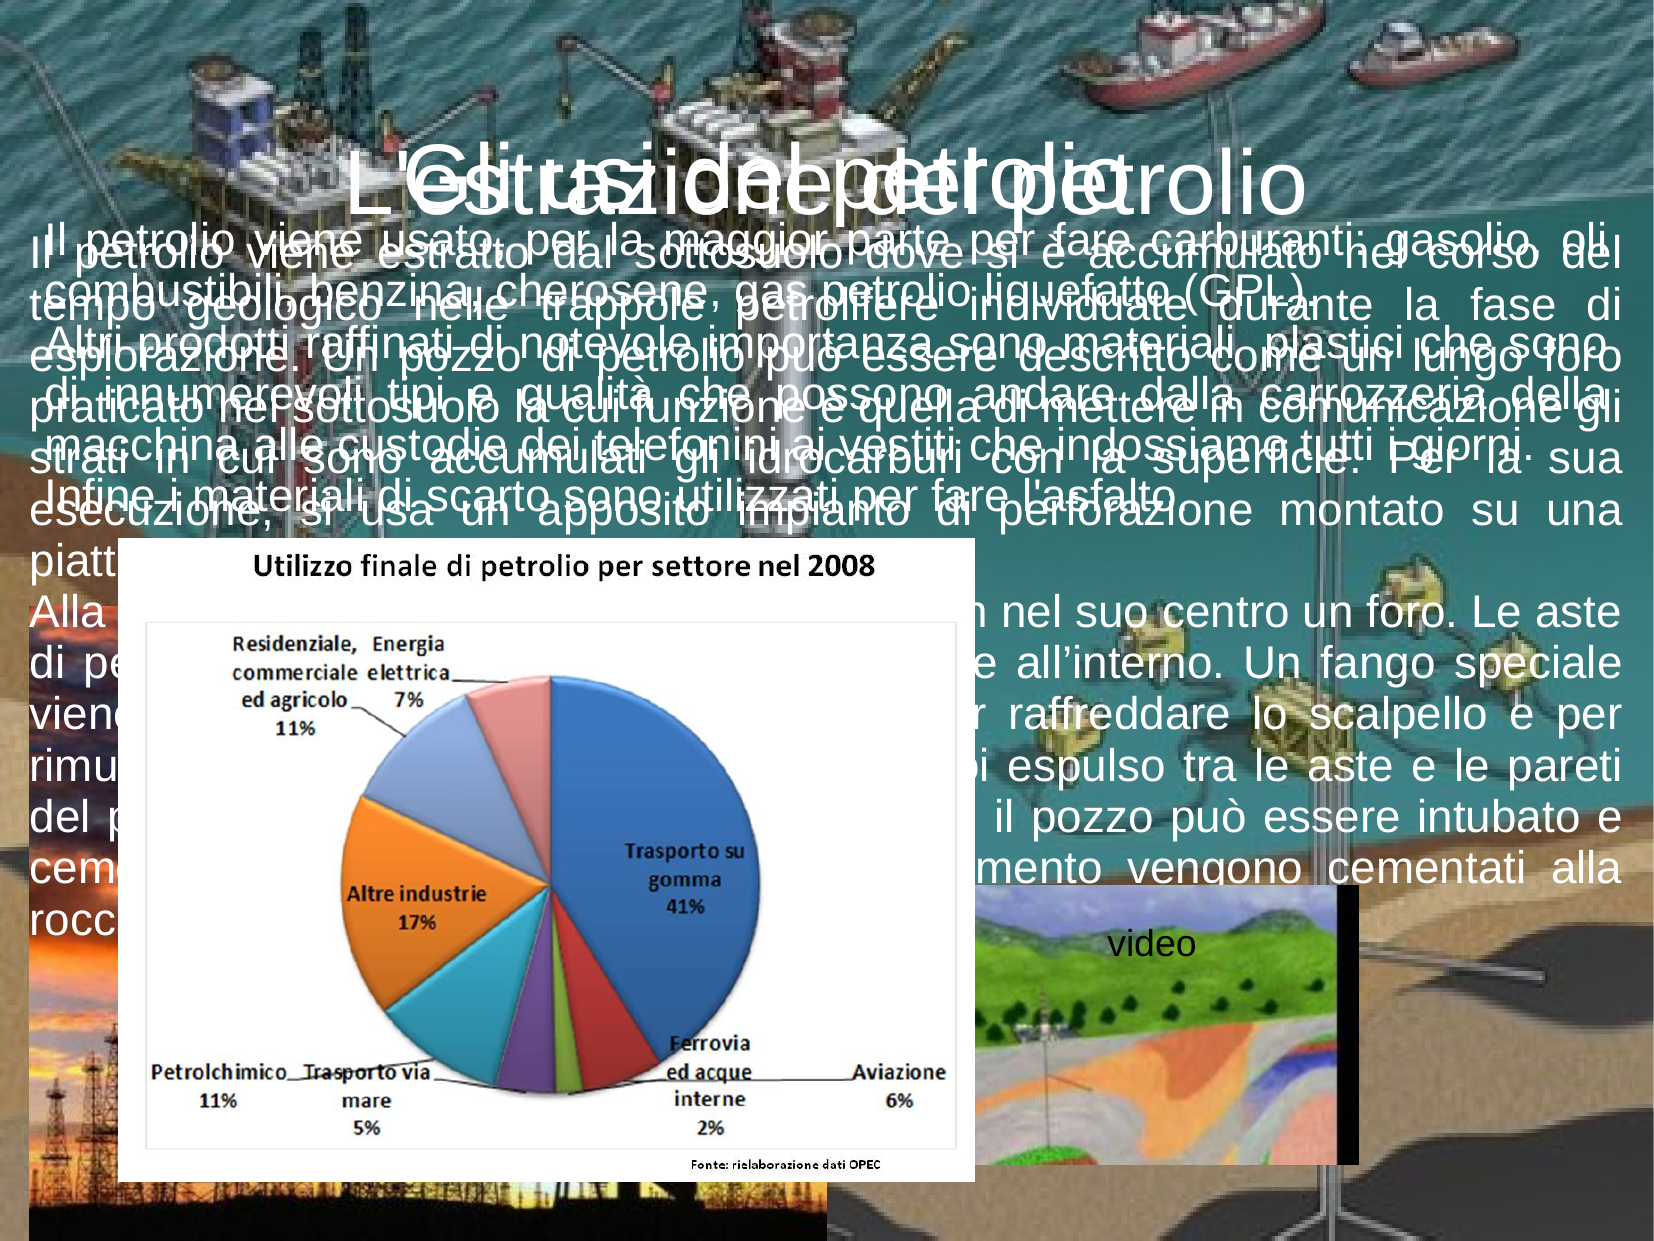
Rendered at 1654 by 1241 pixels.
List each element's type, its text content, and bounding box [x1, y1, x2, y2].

subtitle Il petrolio viene estratto dal sottosuolo dove si è accumulato nel corso del tempo geologico nelle trappole petrolifere individuate durante la fase di esplorazione. Un pozzo di petrolio può essere descritto come un lungo foro praticato nel sottosuolo la cui funzione è quella di mettere in comunicazione gli strati in cui sono accumulati gli idrocarburi con la superficie. Per la sua esecuzione, si usa un apposito impianto di perforazione montato su una piattaforma. Alla base della torre vi è una tavola rotante con nel suo centro un foro. Le aste di perforazione sono a sezione circolare, cave all’interno. Un fango speciale viene fatto circolare all'interno del pozzo, per raffreddare lo scalpello e per rimuovere i detriti di roccia prodotti, viene poi espulso tra le aste e le pareti del pozzo e riciclato. Ultimata la perforazione, il pozzo può essere intubato e cementato per evitare fughe I tubi di rivestimento vengono cementati alla roccia per evitare fughe. [29, 528, 1625, 945]
text_box Il petrolio viene usato, per la maggior parte per fare carburanti: gasolio, oli combustibili, benzina, cherosene, gas petrolio liquefatto (GPL). Altri prodotti raffinati di notevole importanza sono materiali plastici che sono di innumerevoli tipi e qualità che possono andare dalla carrozzeria della macchina alle custodie dei telefonini ai vestiti che indossiamo tutti i giorni. Infine i materiali di scarto sono utilizzati per fare l'asfalto. [29, 206, 1625, 528]
title L'estrazione del petrolio [82, 79, 1571, 206]
text_box Gli usi del petrolio [206, 118, 1329, 206]
text_box video [1092, 915, 1329, 973]
picture [0, 0, 1654, 1241]
